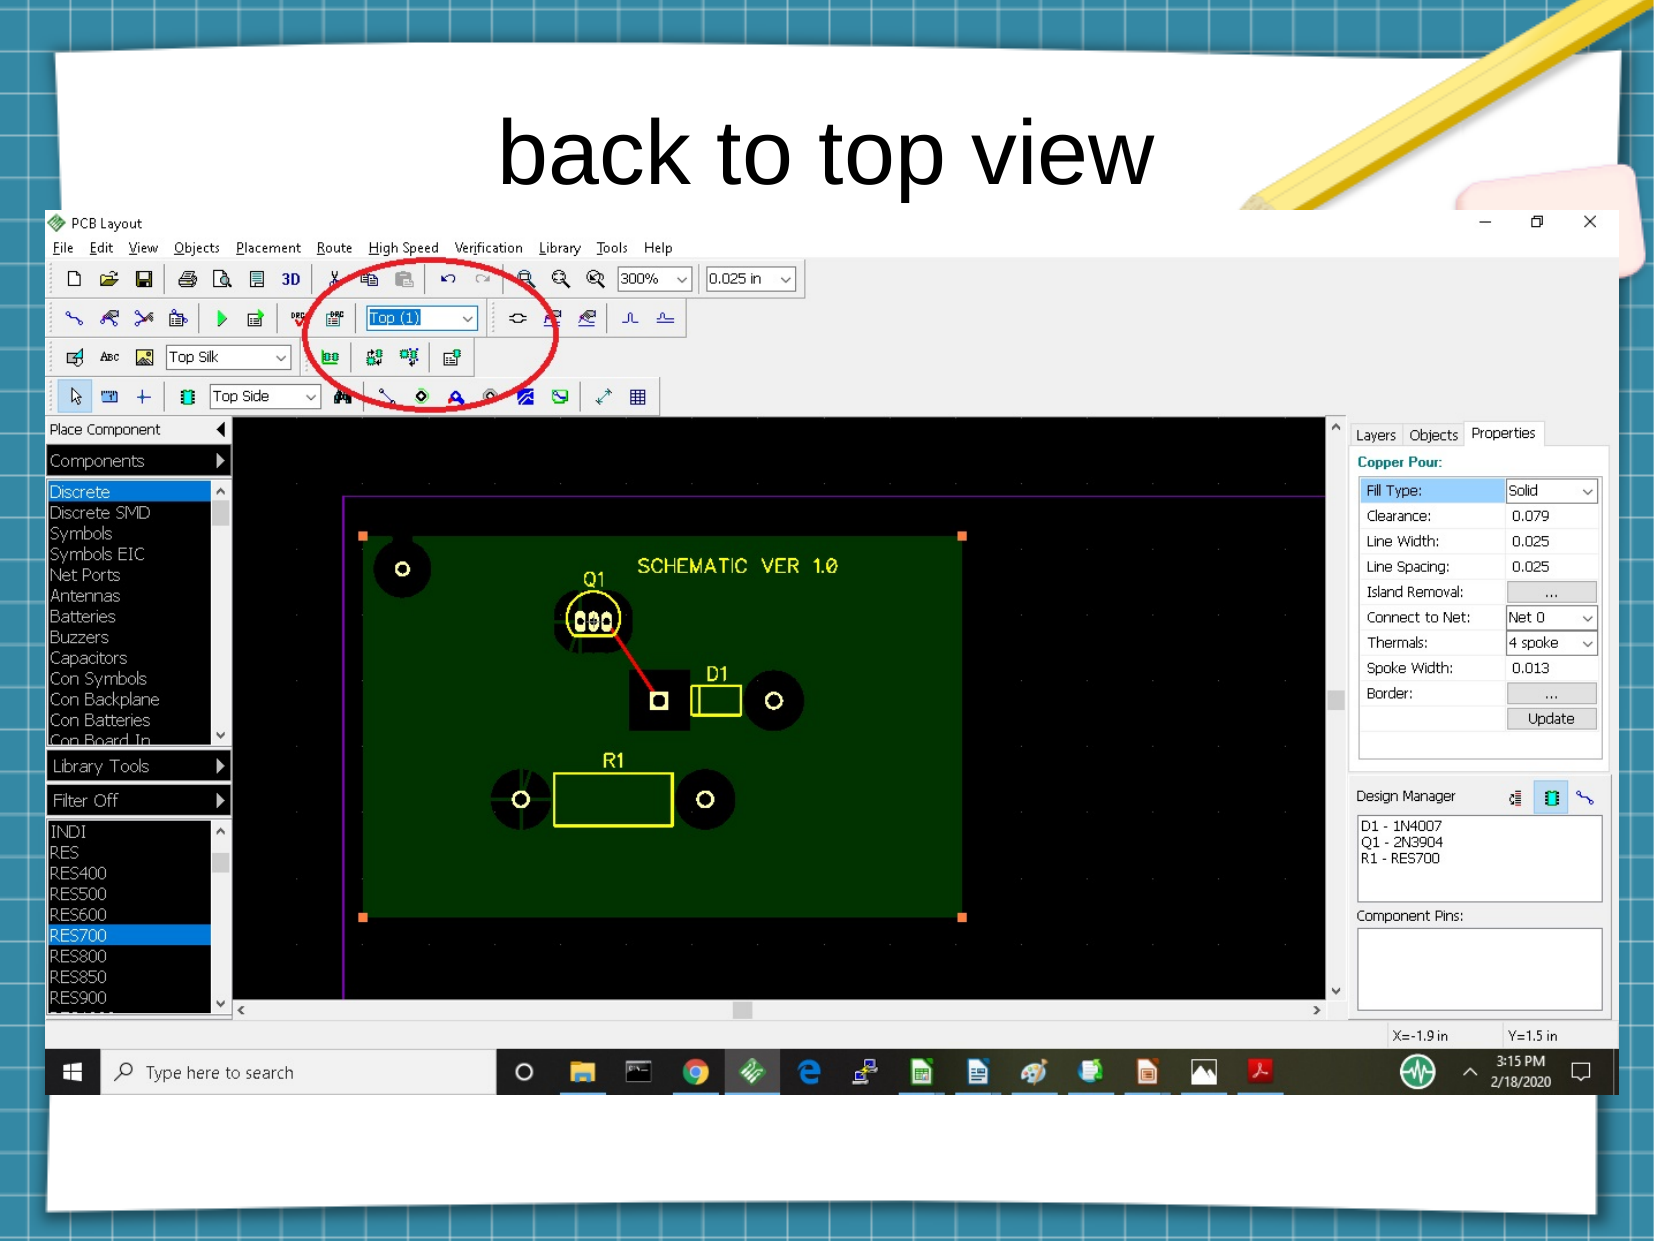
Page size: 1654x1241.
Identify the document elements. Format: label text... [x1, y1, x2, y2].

picture [0, 0, 1654, 1241]
title back to top view [82, 49, 1571, 210]
